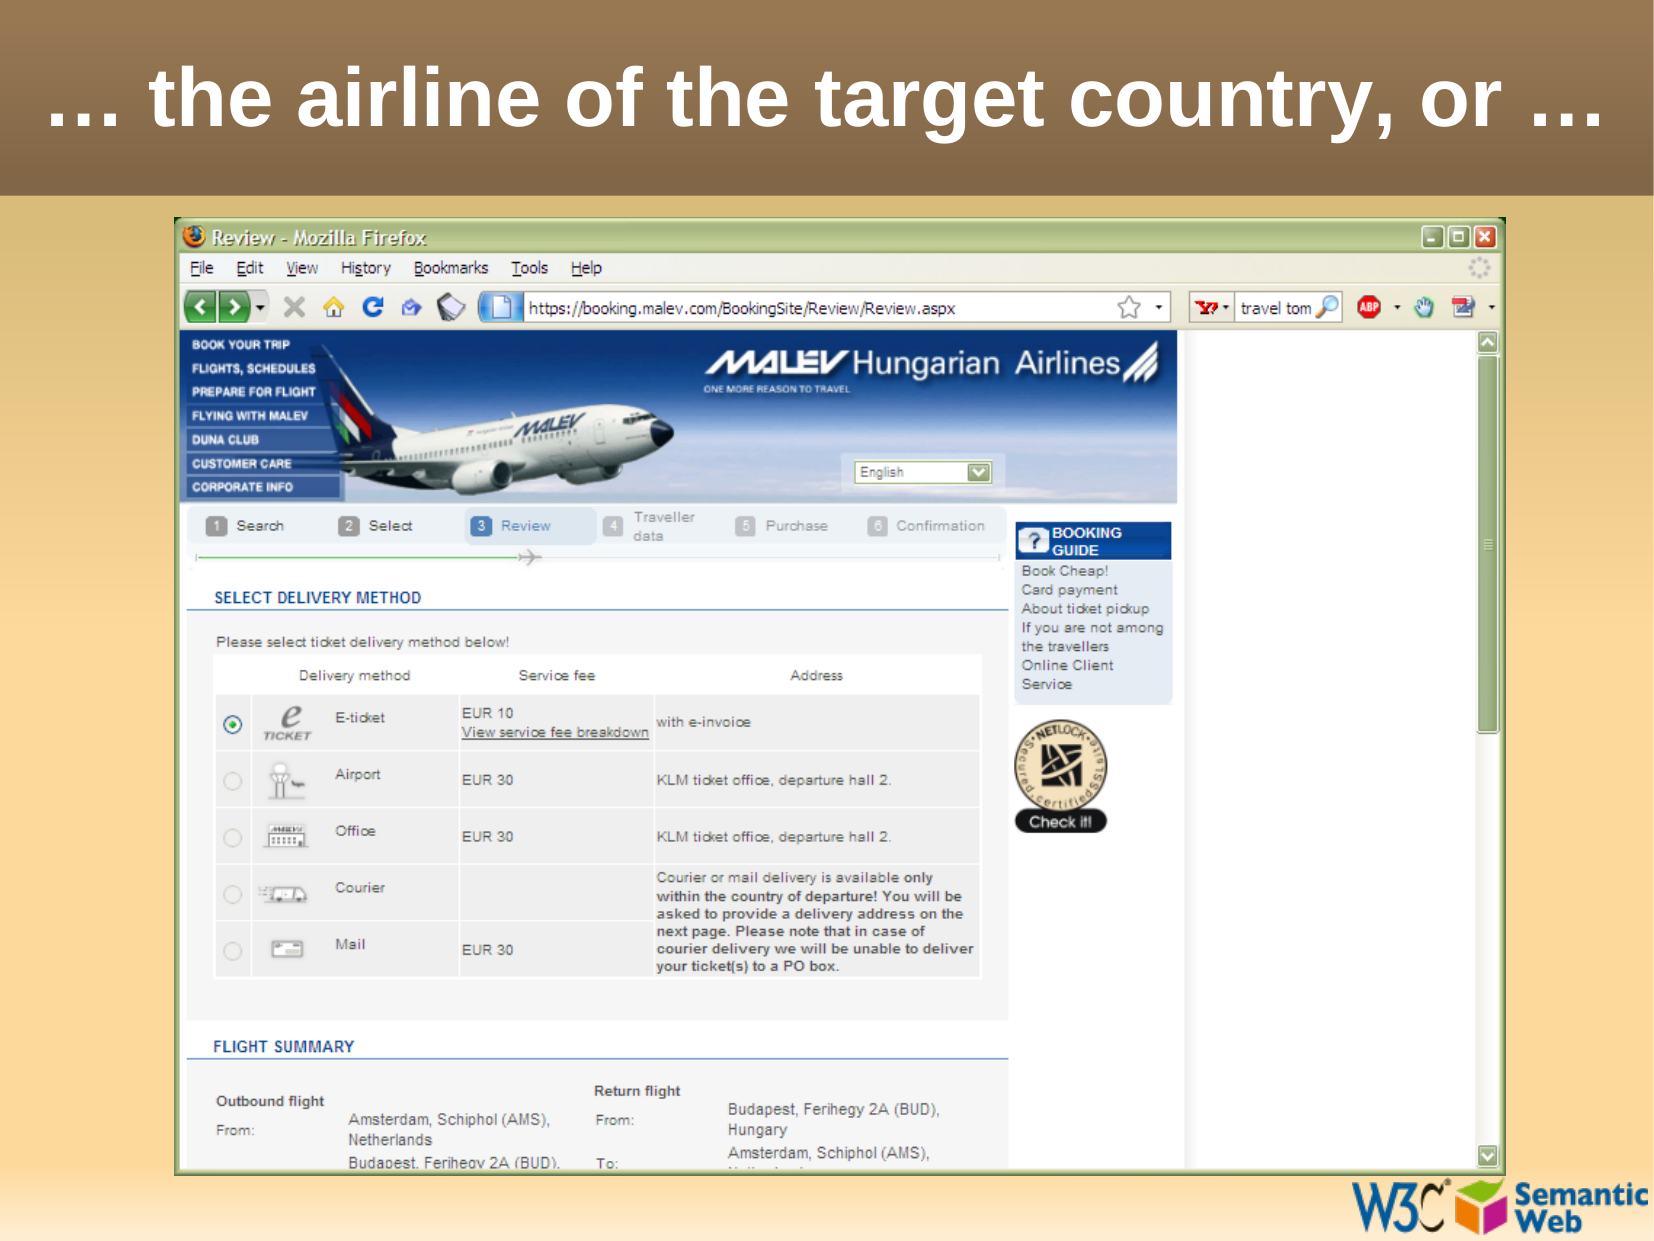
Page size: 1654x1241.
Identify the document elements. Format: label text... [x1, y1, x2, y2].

picture [0, 196, 1654, 1241]
title … the airline of the target country, or … [0, 0, 1654, 196]
